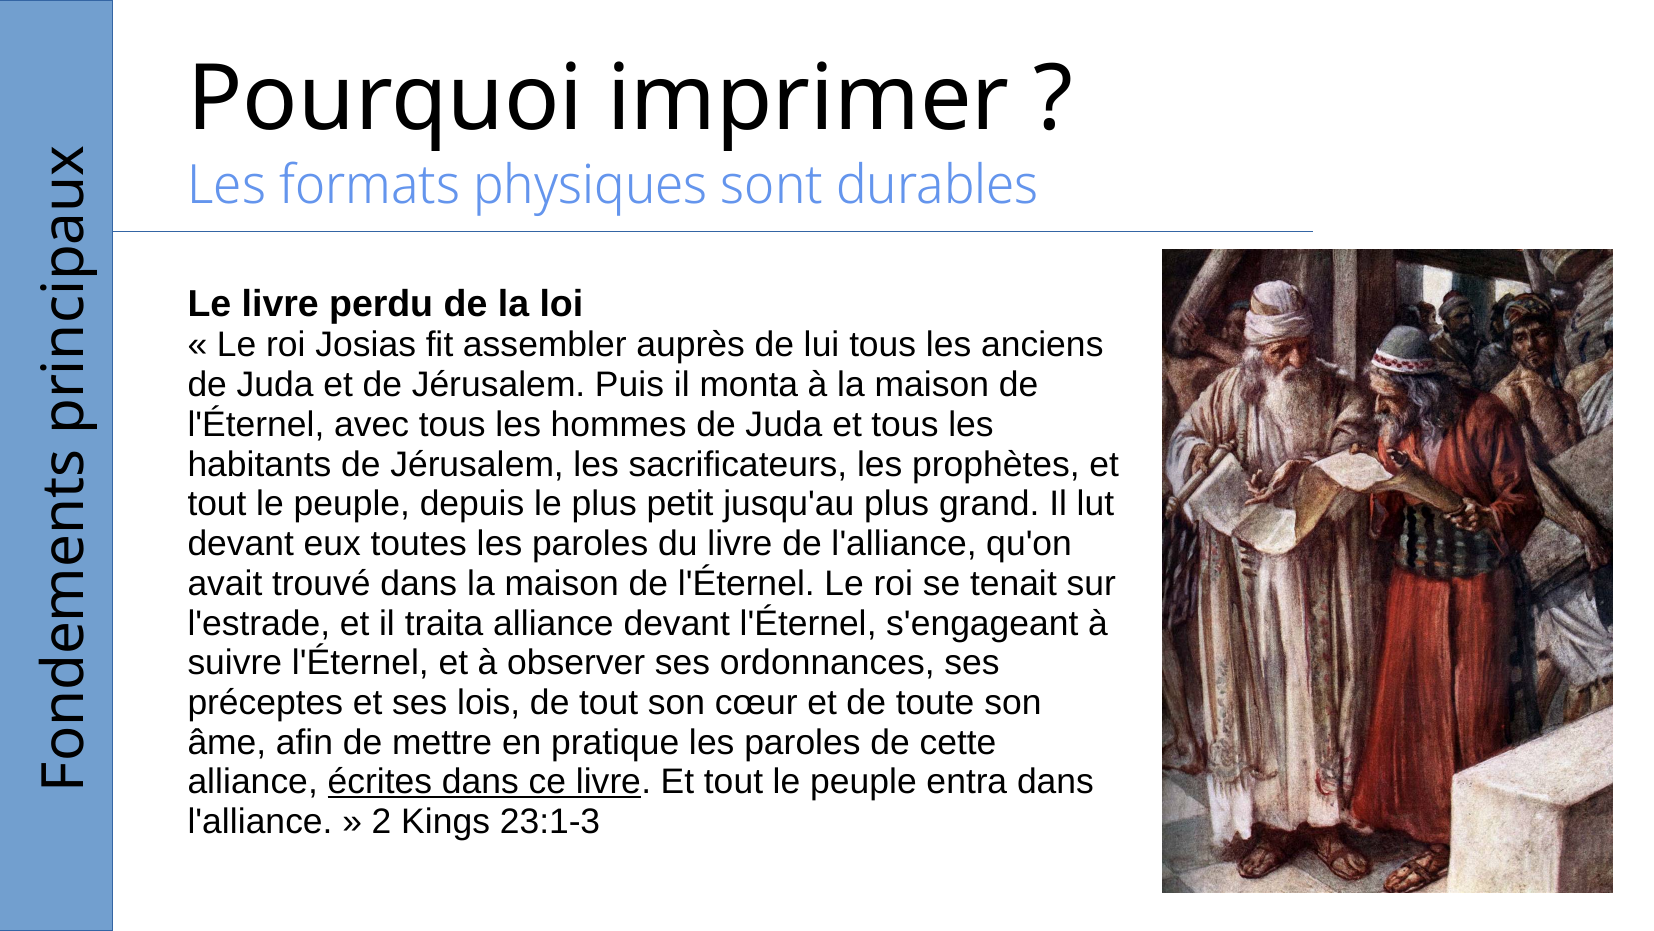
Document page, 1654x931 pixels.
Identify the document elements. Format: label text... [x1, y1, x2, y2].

picture [1162, 249, 1613, 893]
title Pourquoi imprimer ? [187, 33, 1571, 125]
subtitle Le livre perdu de la loi « Le roi Josias fit assembler auprès de lui tous les anciens de Juda et de Jérusalem. Puis il monta à la maison de l'Éternel, avec tous les hommes de Juda et tous les habitants de Jérusalem, les sacrificateurs, les prophètes, et tout le peuple, depuis le plus petit jusqu'au plus grand. Il lut devant eux toutes les paroles du livre de l'alliance, qu'on avait trouvé dans la maison de l'Éternel. Le roi se tenait sur l'estrade, et il traita alliance devant l'Éternel, s'engageant à suivre l'Éternel, et à observer ses ordonnances, ses préceptes et ses lois, de tout son cœur et de toute son âme, afin de mettre en pratique les paroles de cette alliance, écrites dans ce livre. Et tout le peuple entra dans l'alliance. » 2 Kings 23:1-3 [187, 282, 1126, 921]
text_box [0, 0, 113, 931]
text_box Fondements principaux [13, 37, 105, 901]
title Les formats physiques sont durables [187, 125, 1571, 239]
